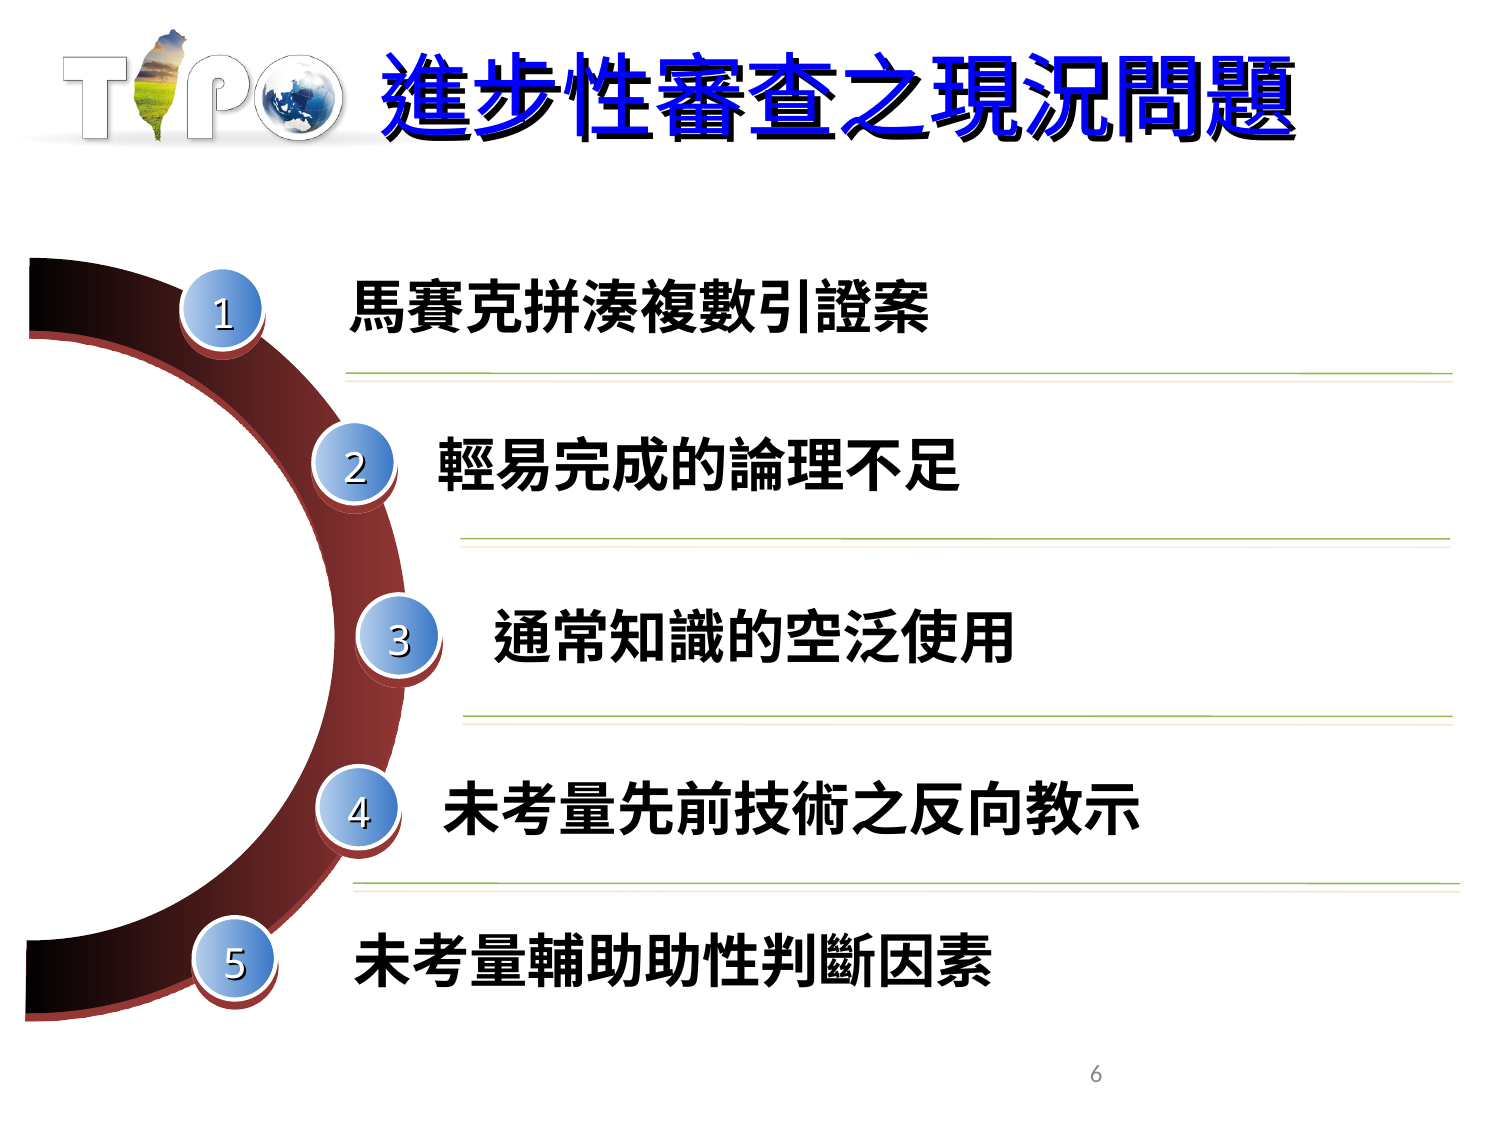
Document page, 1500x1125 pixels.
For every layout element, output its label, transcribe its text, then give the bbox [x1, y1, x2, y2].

text_box 1 [181, 267, 264, 350]
text_box 通常知識的空泛使用 [478, 593, 1480, 678]
text_box 2 [313, 421, 396, 504]
text_box 6 [1074, 1042, 1426, 1103]
text_box 未考量輔助助性判斷因素 [292, 917, 1415, 1002]
text_box 未考量先前技術之反向教示 [428, 764, 1447, 849]
text_box 馬賽克拼湊複數引證案 [334, 262, 1453, 347]
text_box 4 [317, 766, 400, 849]
text_box 3 [357, 594, 441, 677]
text_box 5 [193, 917, 276, 1000]
text_box [25, 257, 406, 1014]
text_box 輕易完成的論理不足 [422, 421, 1471, 506]
text_box 進步性審查之現況問題 [144, 30, 1500, 188]
